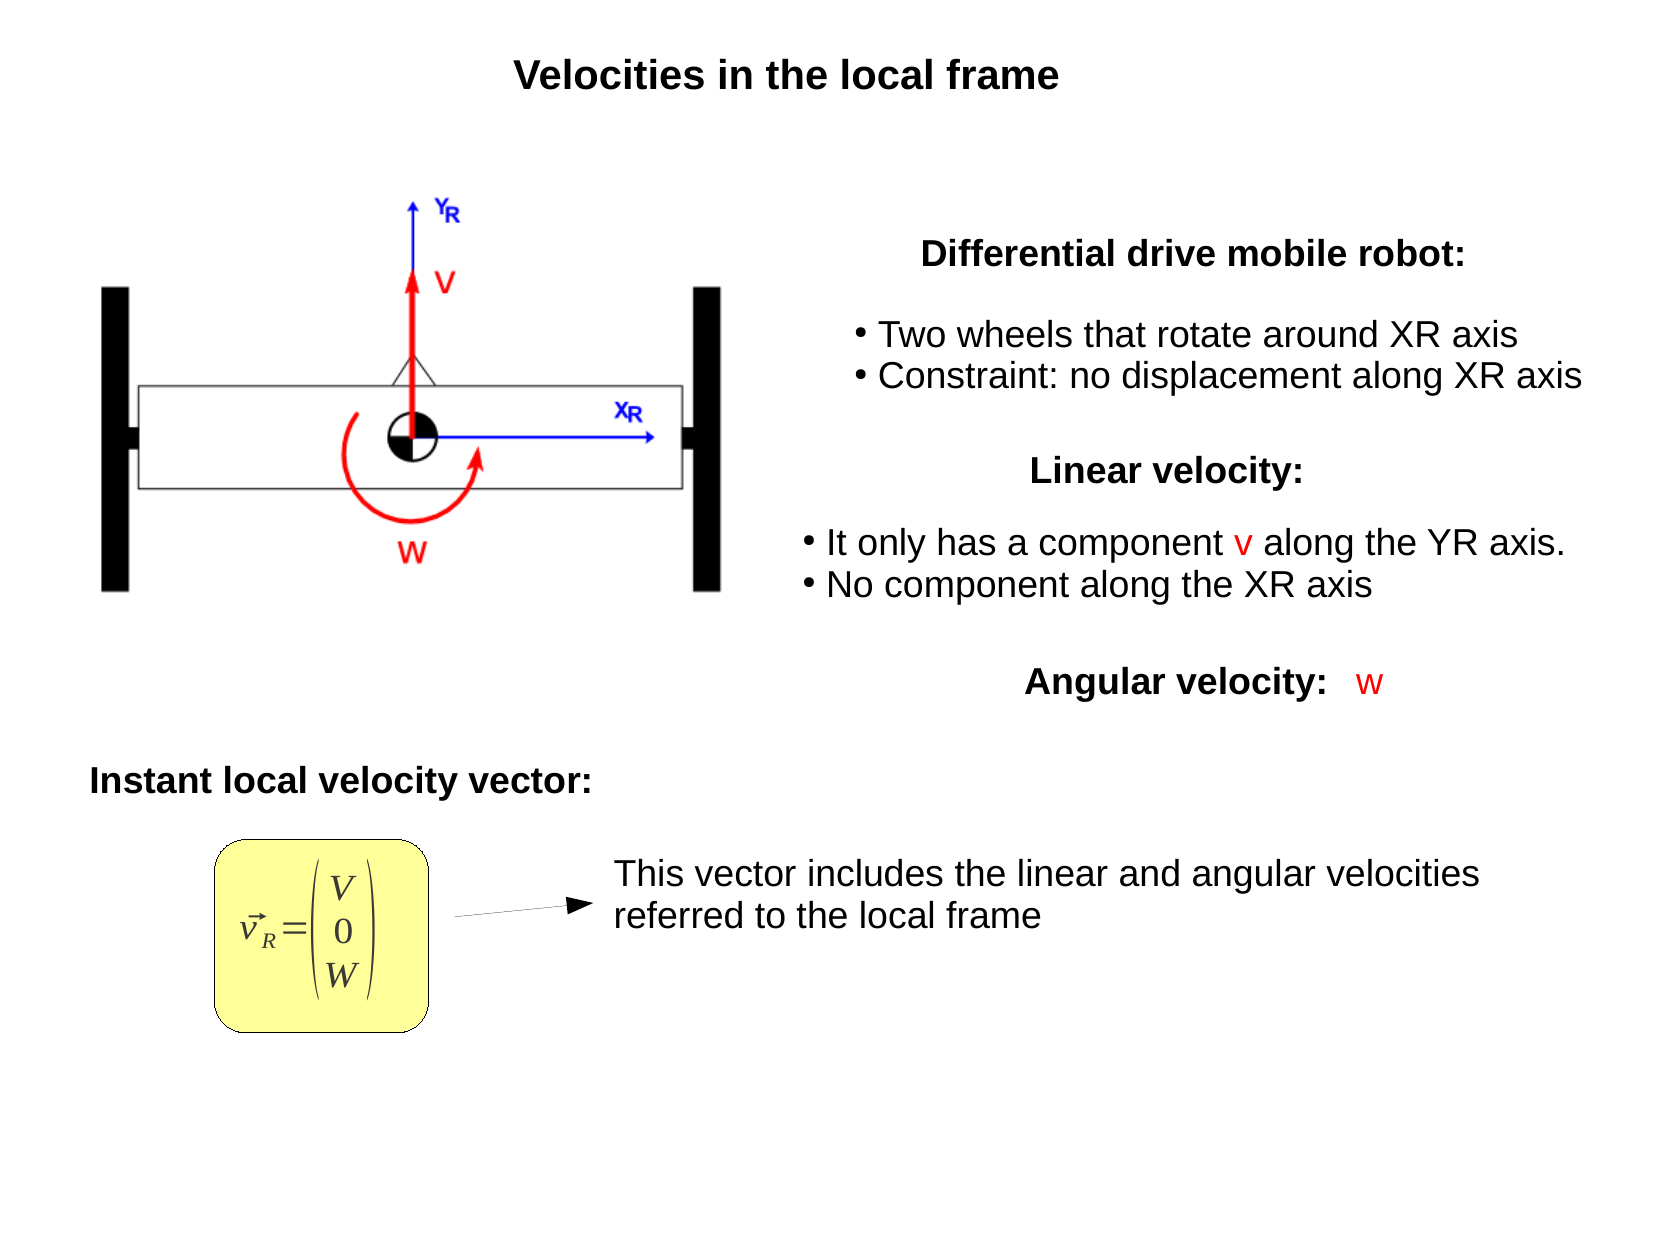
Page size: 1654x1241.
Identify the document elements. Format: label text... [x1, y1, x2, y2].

chart [229, 856, 389, 1003]
text_box [214, 839, 429, 1033]
picture [72, 182, 747, 615]
text_box w [1341, 652, 1398, 710]
text_box Velocities in the local frame [498, 44, 1075, 107]
text_box This vector includes the linear and angular velocities referred to the local frame [598, 844, 1496, 944]
text_box Angular velocity: [1009, 652, 1341, 710]
text_box Instant local velocity vector: [74, 752, 609, 810]
text_box Linear velocity: [1014, 442, 1331, 500]
text_box Two wheels that rotate around XR axis Constraint: no displacement along XR axis [839, 305, 1609, 405]
text_box It only has a component v along the YR axis. No component along the XR axis [787, 513, 1604, 613]
text_box Differential drive mobile robot: [905, 225, 1482, 288]
